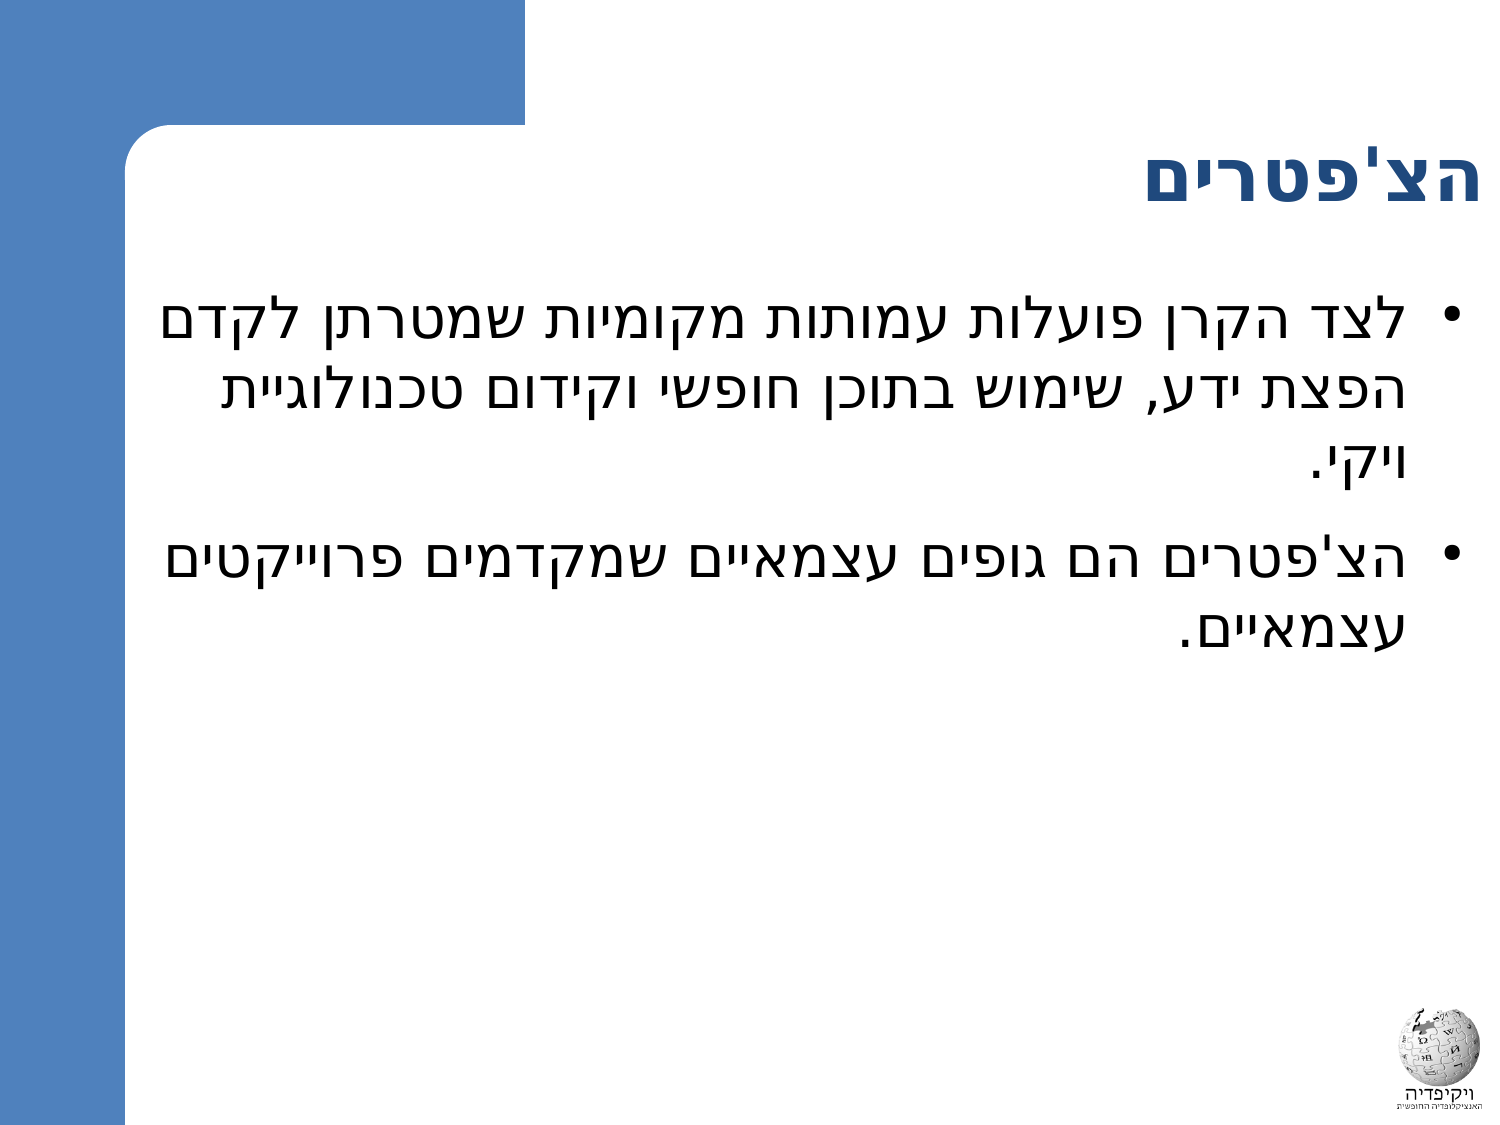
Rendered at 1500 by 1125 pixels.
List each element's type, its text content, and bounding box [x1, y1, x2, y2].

title הצ'פטרים [187, 37, 1500, 225]
list לצד הקרן פועלות עמותות מקומיות שמטרתן לקדם הפצת ידע, שימוש בתוכן חופשי וקידום טכנולוגיית ויקי. הצ'פטרים הם גופים עצמאיים שמקדמים פרוייקטים עצמאיים. [130, 280, 1481, 1023]
picture [1394, 1007, 1484, 1110]
